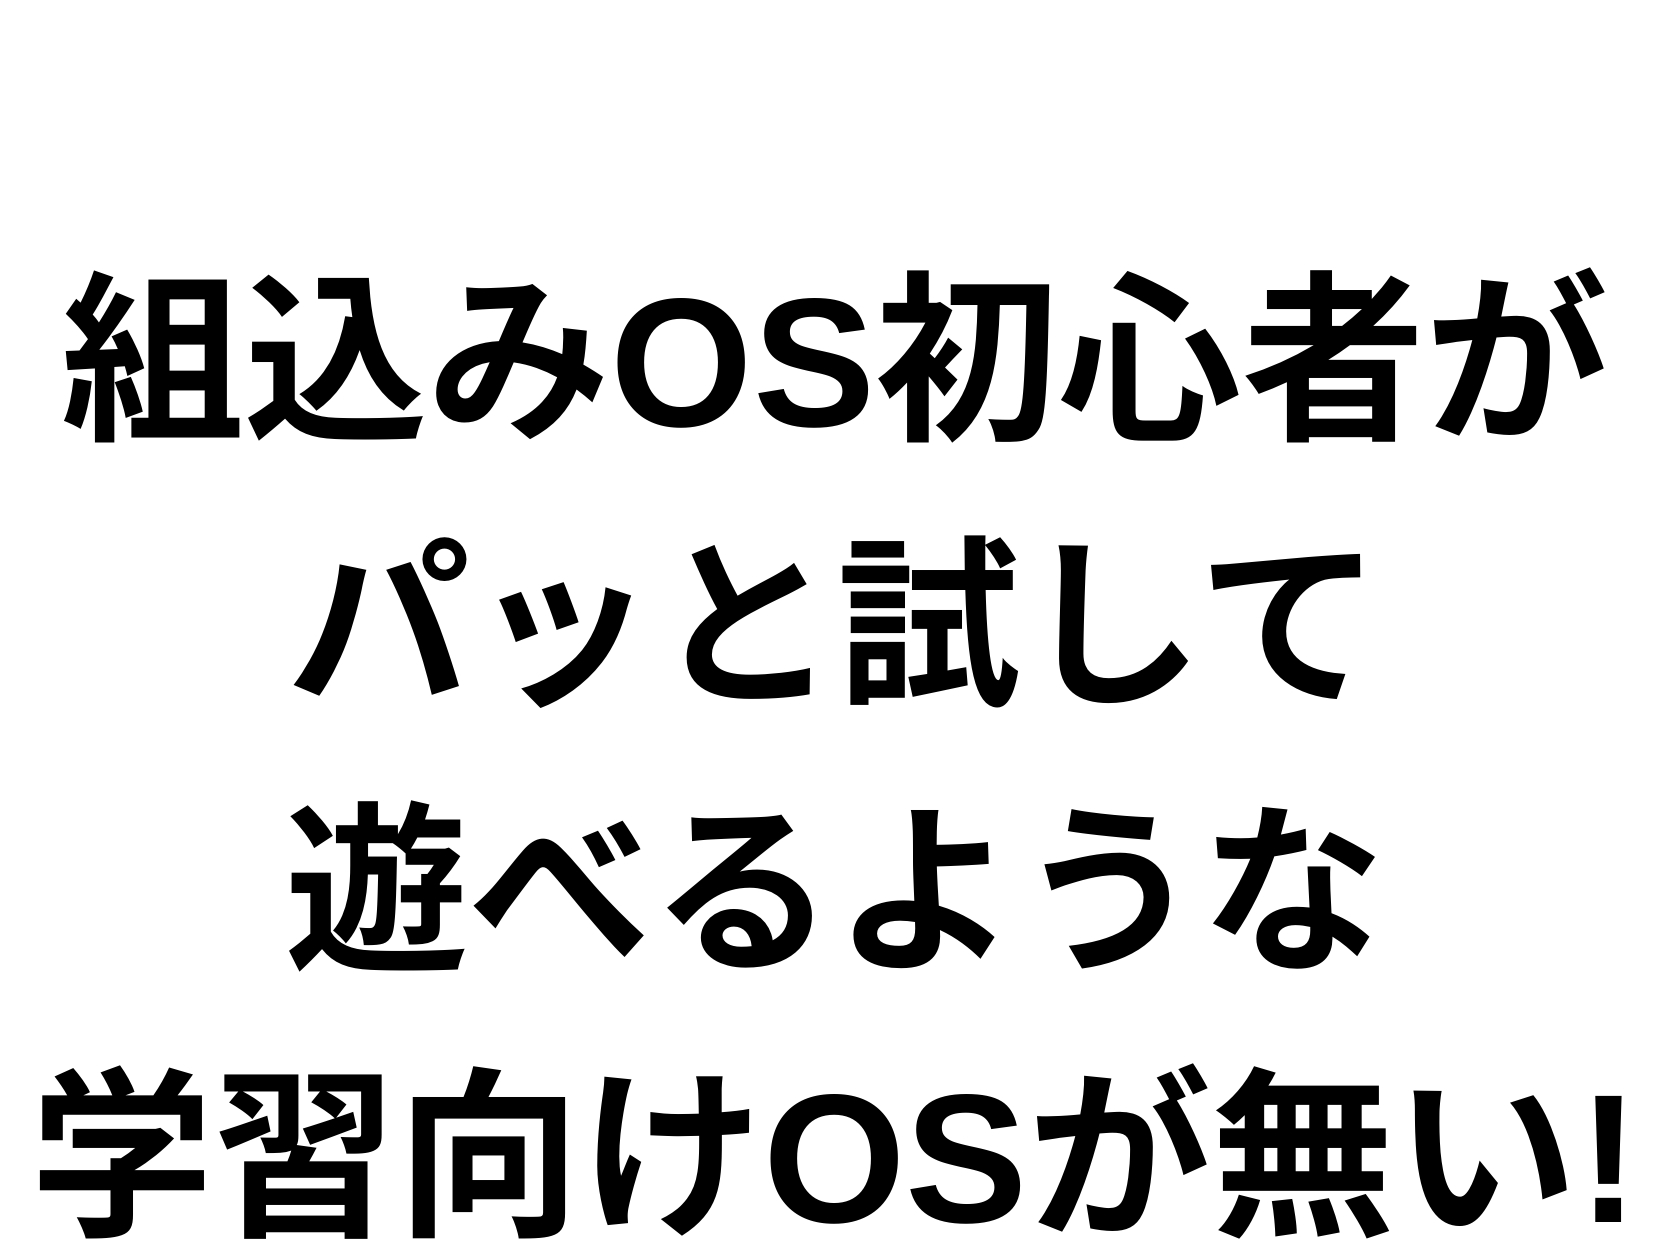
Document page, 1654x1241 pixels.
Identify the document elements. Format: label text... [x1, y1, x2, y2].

text_box 組込みOS初心者が パッと試して 遊べるような 学習向けOSが無い! [15, 206, 1654, 1026]
